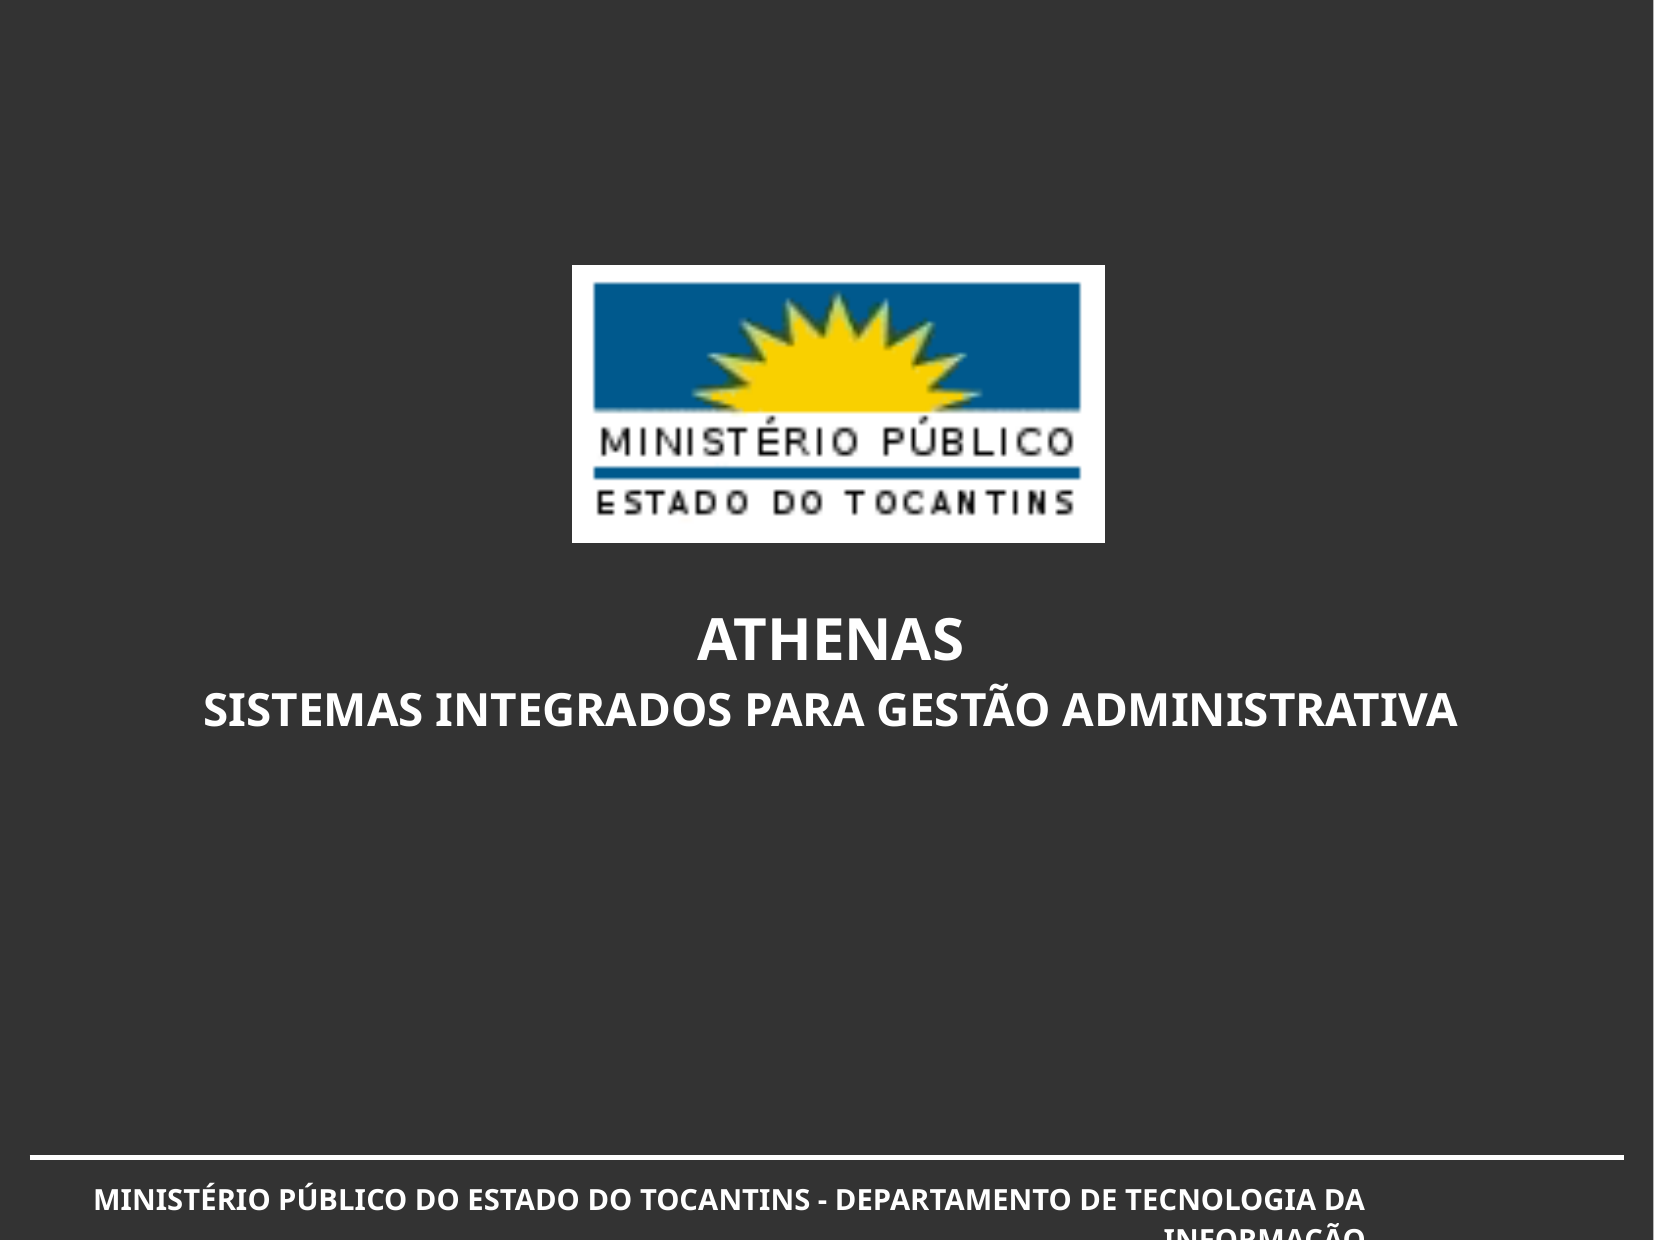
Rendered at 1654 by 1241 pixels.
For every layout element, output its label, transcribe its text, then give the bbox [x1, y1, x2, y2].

picture [572, 265, 1105, 543]
text_box ATHENAS SISTEMAS INTEGRADOS PARA GESTÃO ADMINISTRATIVA [188, 590, 1489, 723]
text_box MINISTÉRIO PÚBLICO DO ESTADO DO TOCANTINS - DEPARTAMENTO DE TECNOLOGIA DA INFORMAÇÃO [78, 1171, 1583, 1223]
